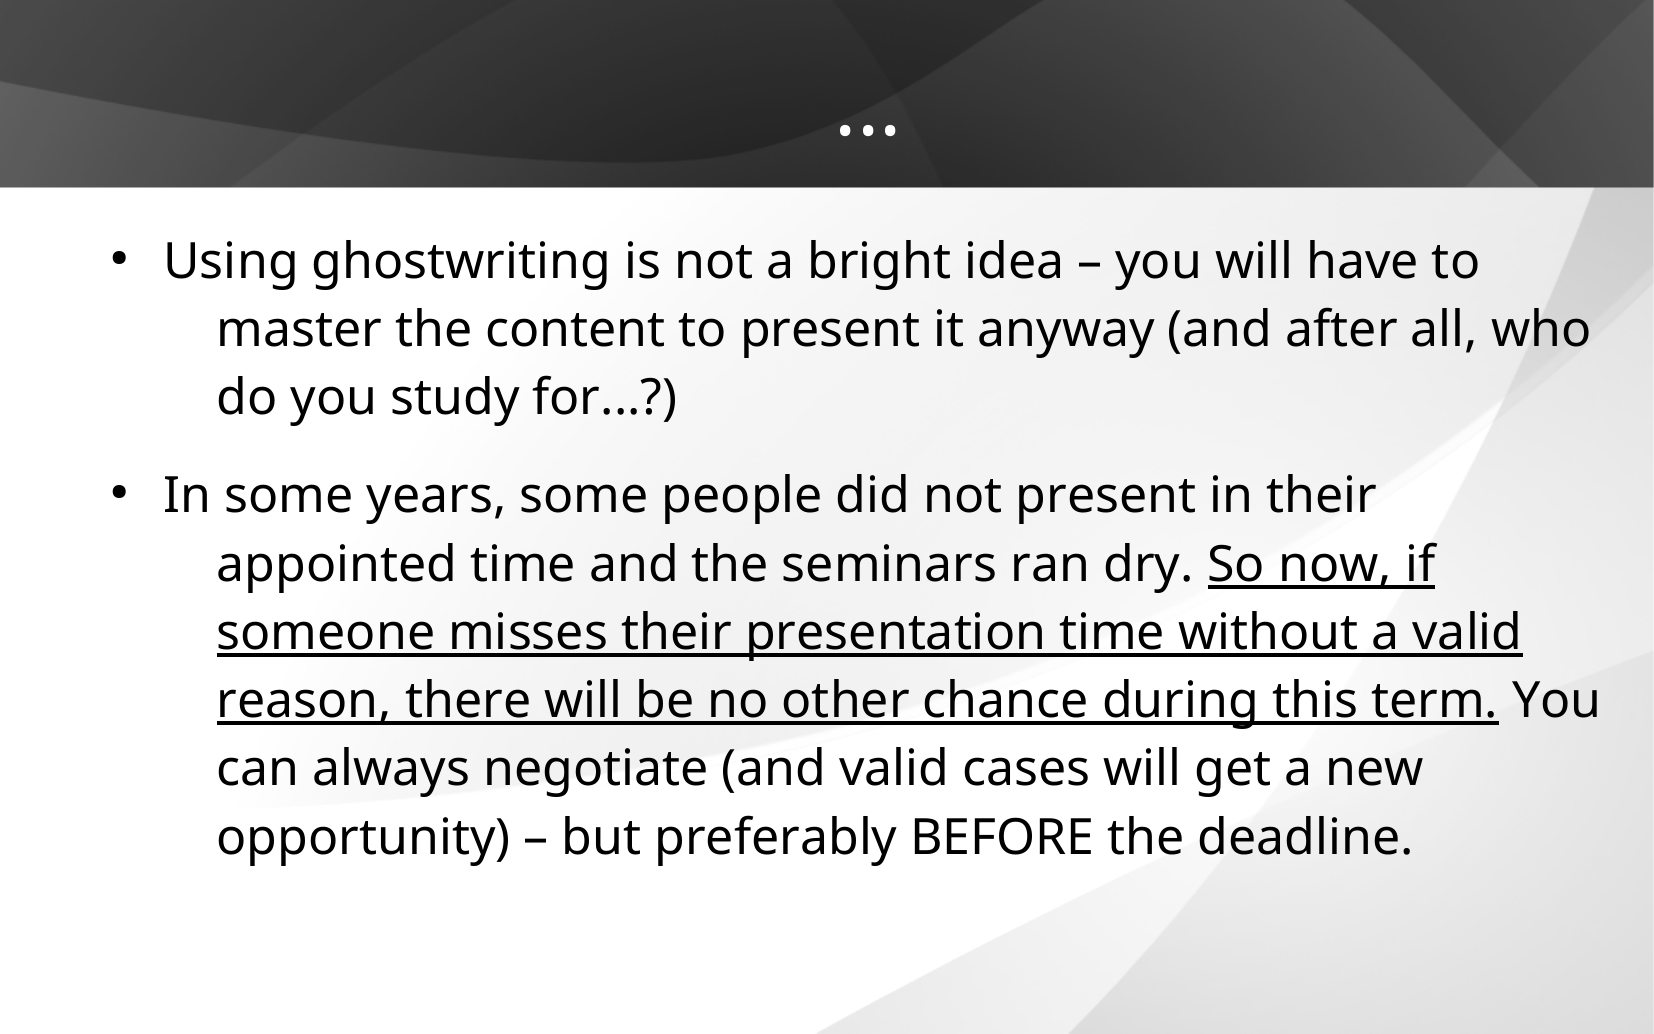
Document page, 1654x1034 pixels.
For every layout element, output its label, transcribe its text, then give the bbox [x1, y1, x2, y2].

list Using ghostwriting is not a bright idea – you will have to master the content to present it anyway (and after all, who do you study for...?) In some years, some people did not present in their appointed time and the seminars ran dry. So now, if someone misses their presentation time without a valid reason, there will be no other chance during this term. You can always negotiate (and valid cases will get a new opportunity) – but preferably BEFORE the deadline. [75, 225, 1613, 1013]
picture [0, 0, 1654, 1034]
title ... [124, 0, 1613, 208]
